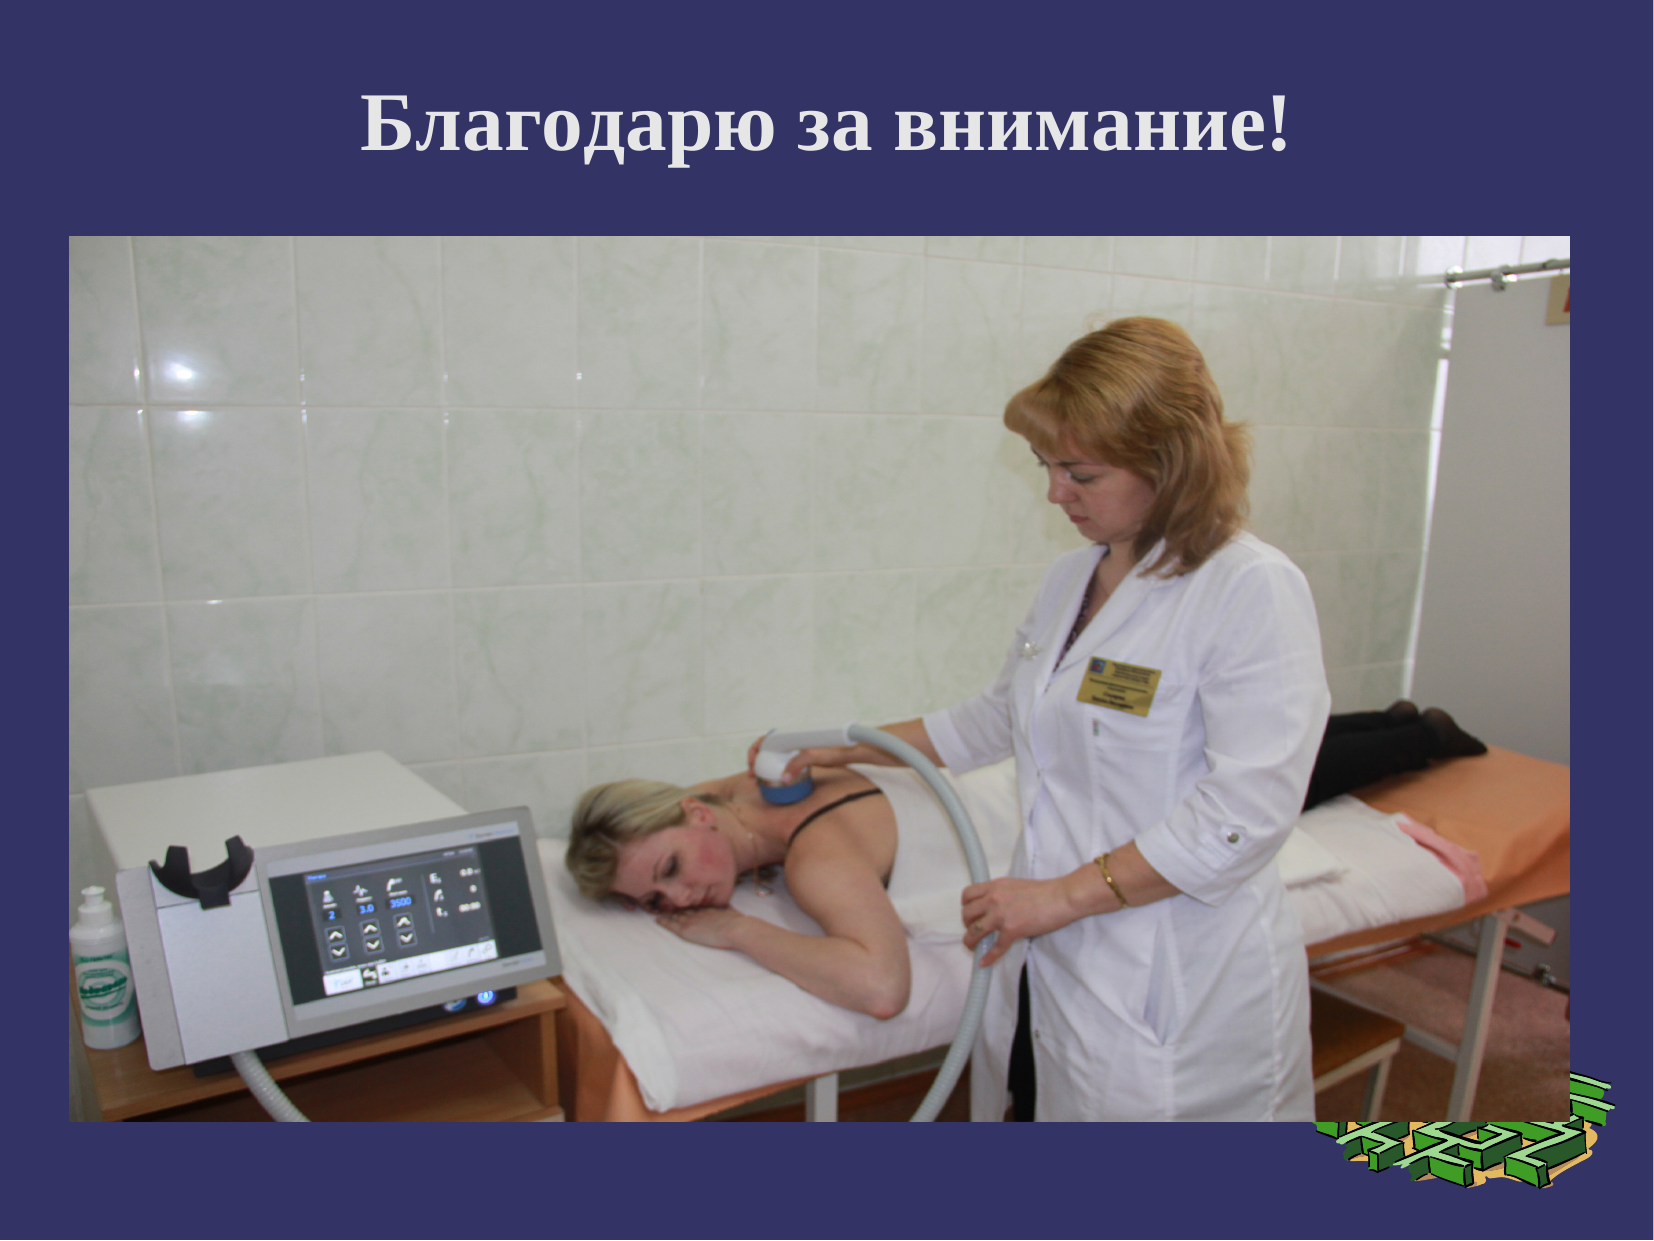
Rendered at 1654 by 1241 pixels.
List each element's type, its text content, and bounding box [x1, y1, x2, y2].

picture [69, 236, 1570, 1123]
title Благодарю за внимание! [121, 19, 1534, 227]
